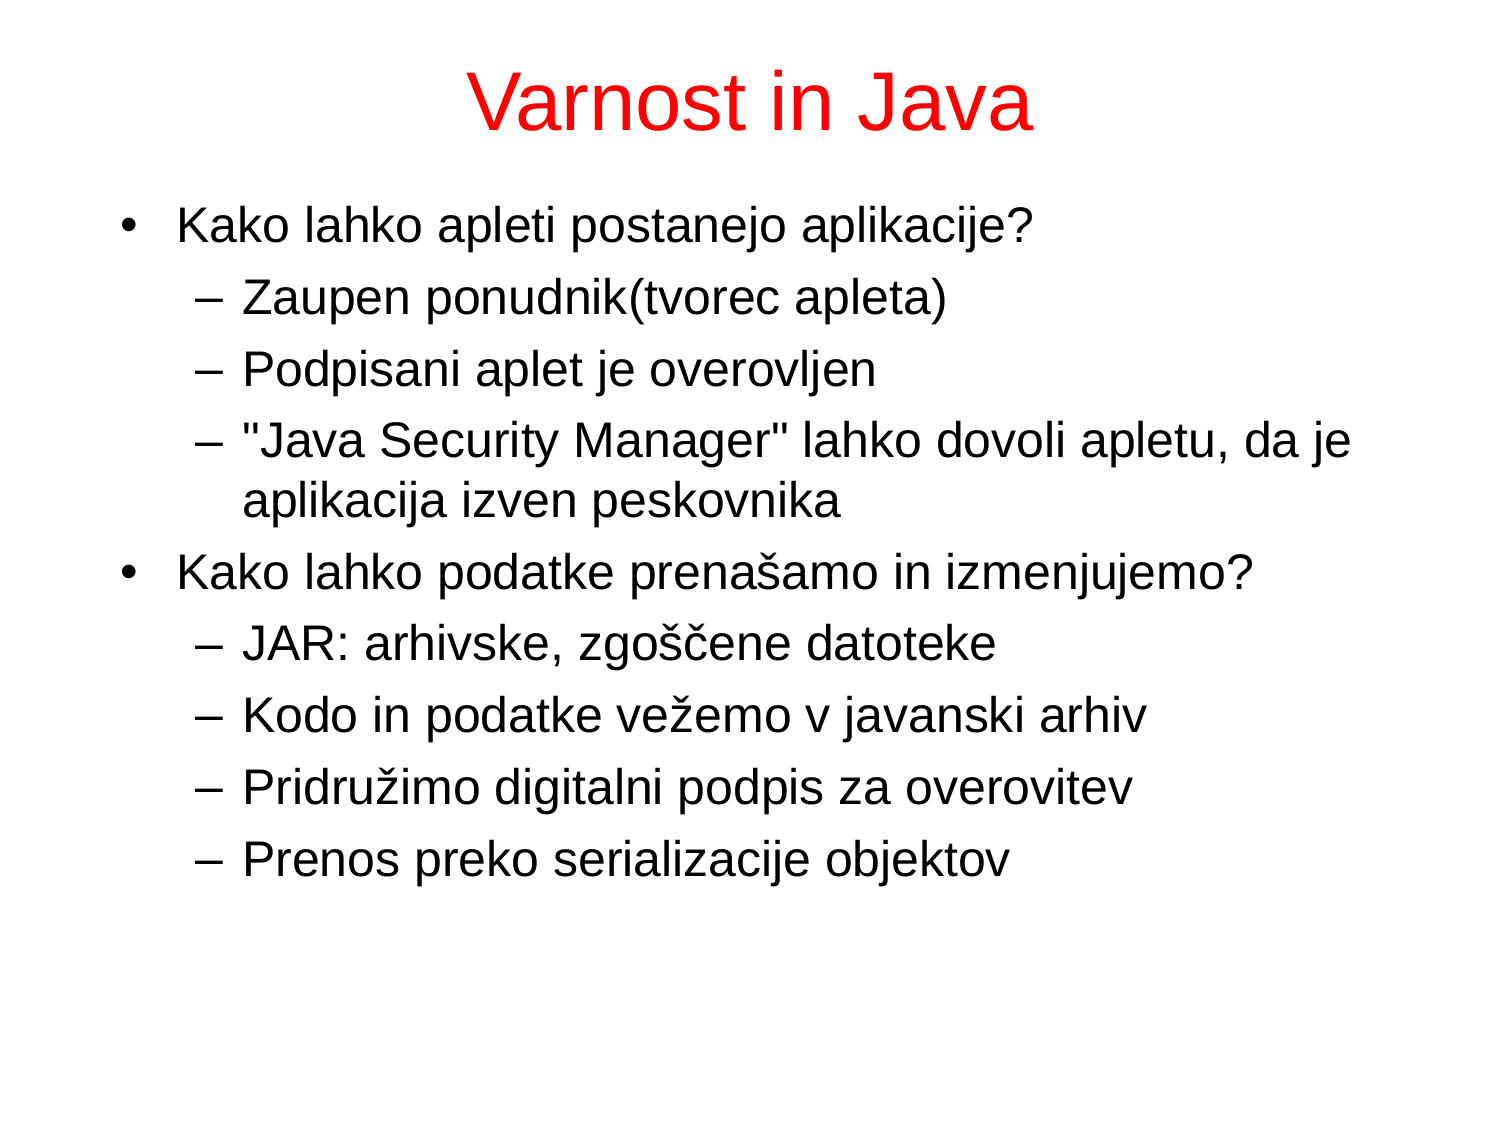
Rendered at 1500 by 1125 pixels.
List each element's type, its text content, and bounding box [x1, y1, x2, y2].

list Kako lahko apleti postanejo aplikacije? Zaupen ponudnik(tvorec apleta) Podpisani aplet je overovljen "Java Security Manager" lahko dovoli apletu, da je aplikacija izven peskovnika Kako lahko podatke prenašamo in izmenjujemo? JAR: arhivske, zgoščene datoteke Kodo in podatke vežemo v javanski arhiv Pridružimo digitalni podpis za overovitev Prenos preko serializacije objektov [105, 187, 1500, 1061]
title Varnost in Java [75, 39, 1426, 156]
